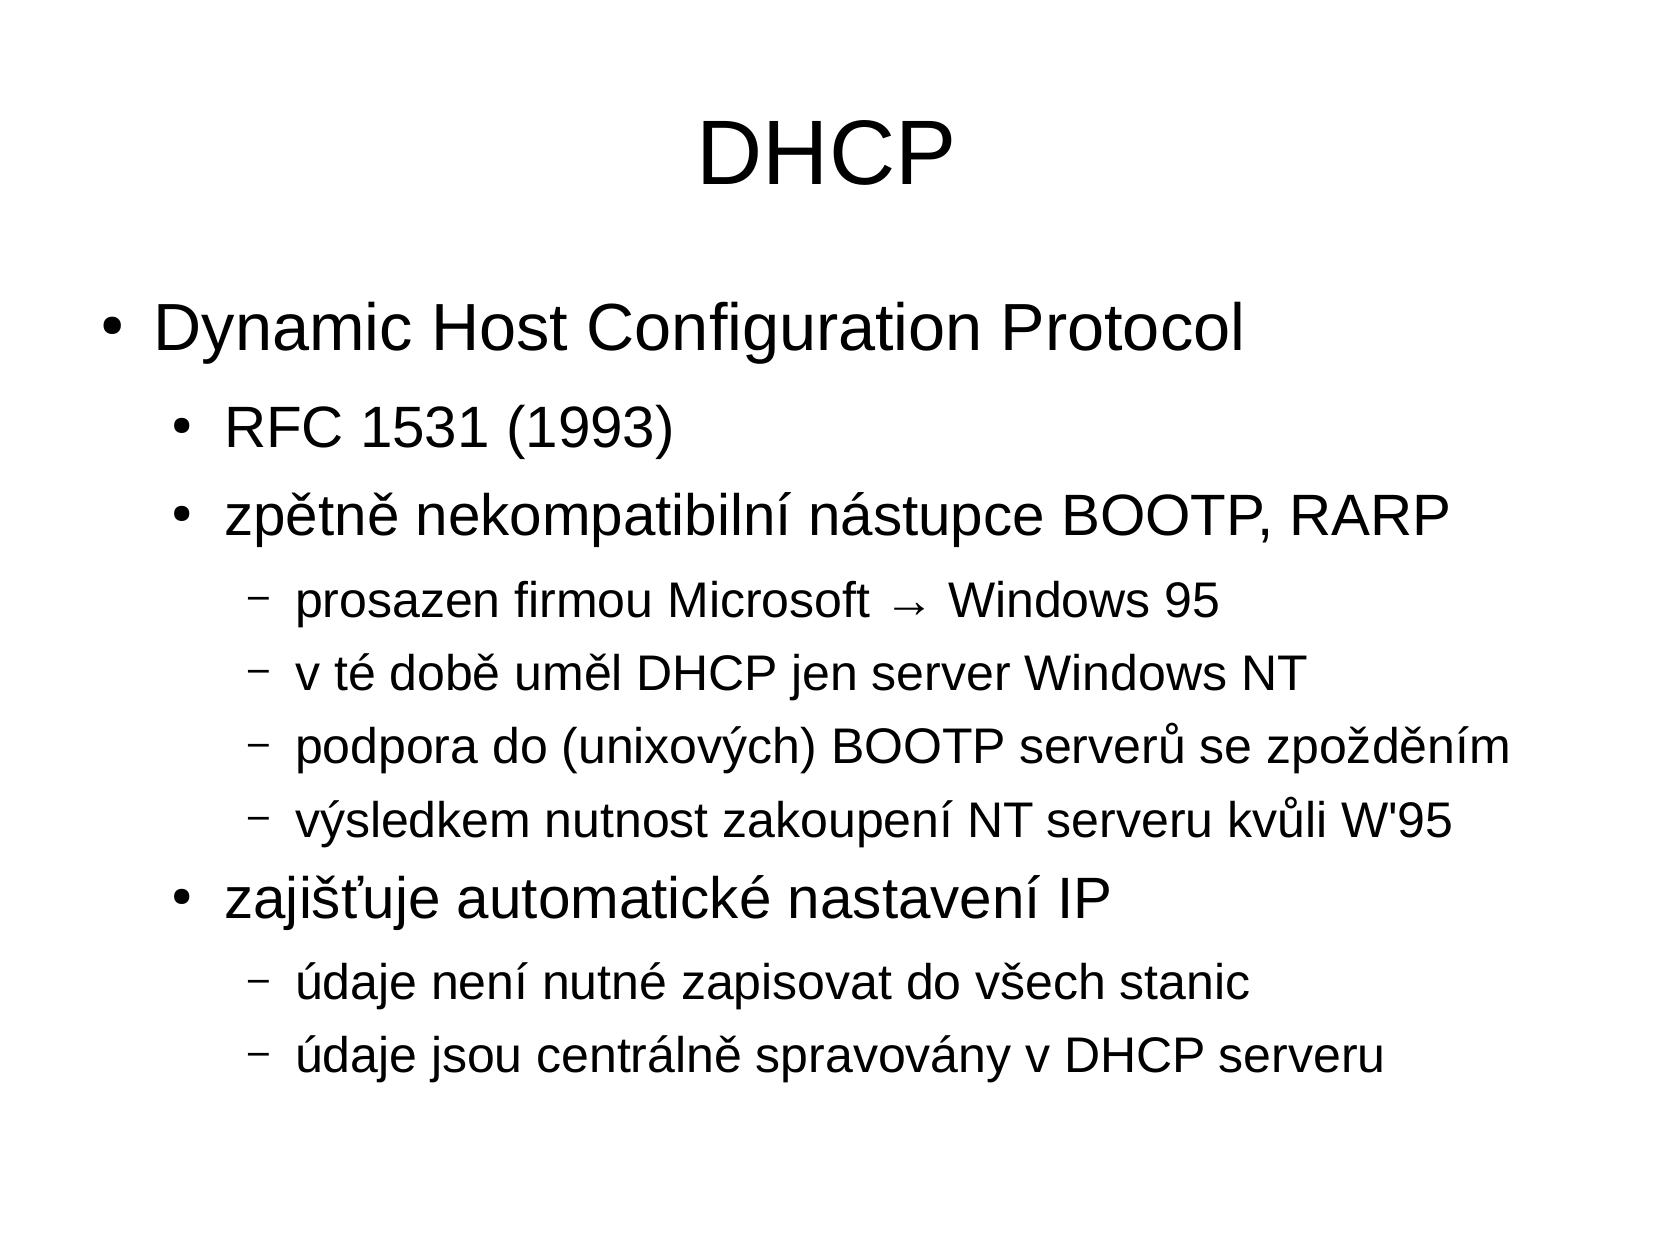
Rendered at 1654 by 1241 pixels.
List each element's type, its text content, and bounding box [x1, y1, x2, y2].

list Dynamic Host Configuration Protocol RFC 1531 (1993) zpětně nekompatibilní nástupce BOOTP, RARP prosazen firmou Microsoft → Windows 95 v té době uměl DHCP jen server Windows NT podpora do (unixových) BOOTP serverů se zpožděním výsledkem nutnost zakoupení NT serveru kvůli W'95 zajišťuje automatické nastavení IP údaje není nutné zapisovat do všech stanic údaje jsou centrálně spravovány v DHCP serveru [82, 290, 1571, 1084]
title DHCP [82, 49, 1571, 257]
